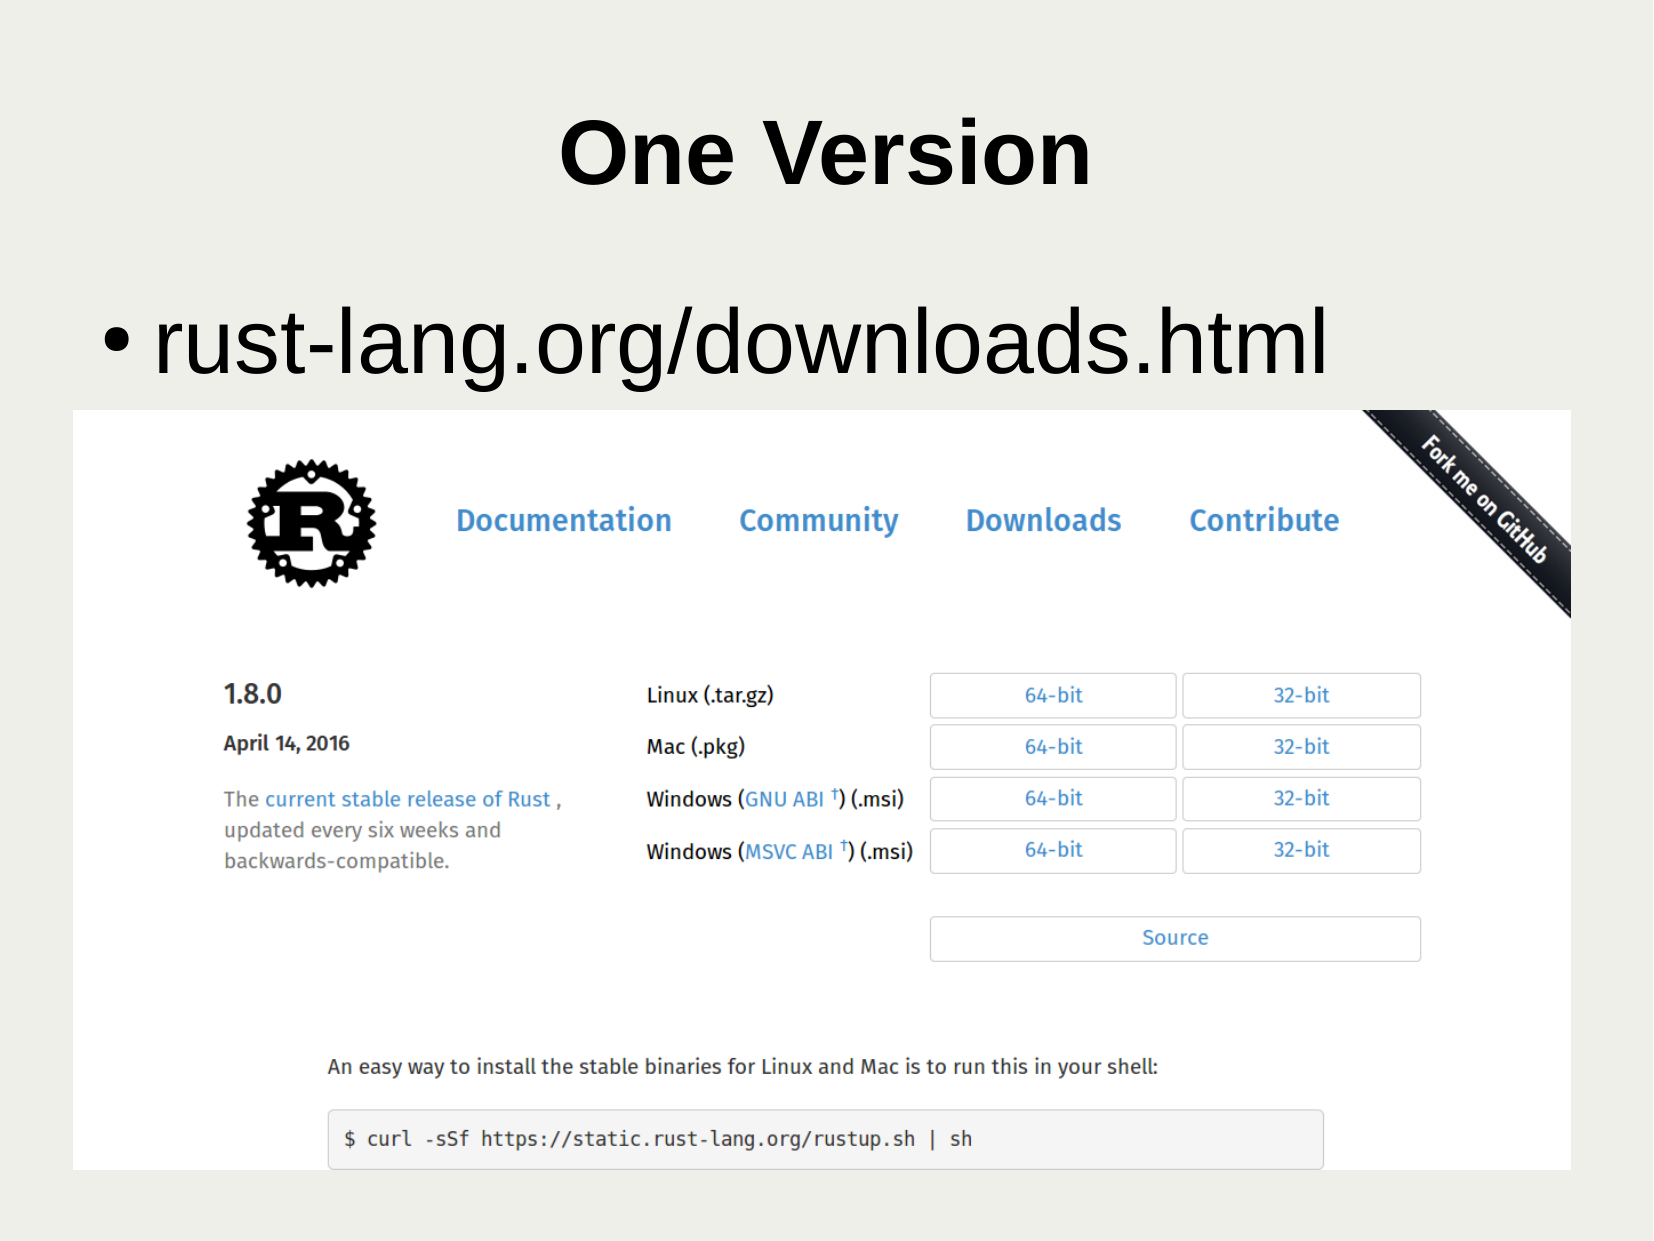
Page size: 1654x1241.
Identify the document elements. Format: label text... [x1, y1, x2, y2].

title One Version [82, 49, 1571, 257]
picture [0, 0, 1654, 1241]
list rust-lang.org/downloads.html [82, 290, 1571, 410]
